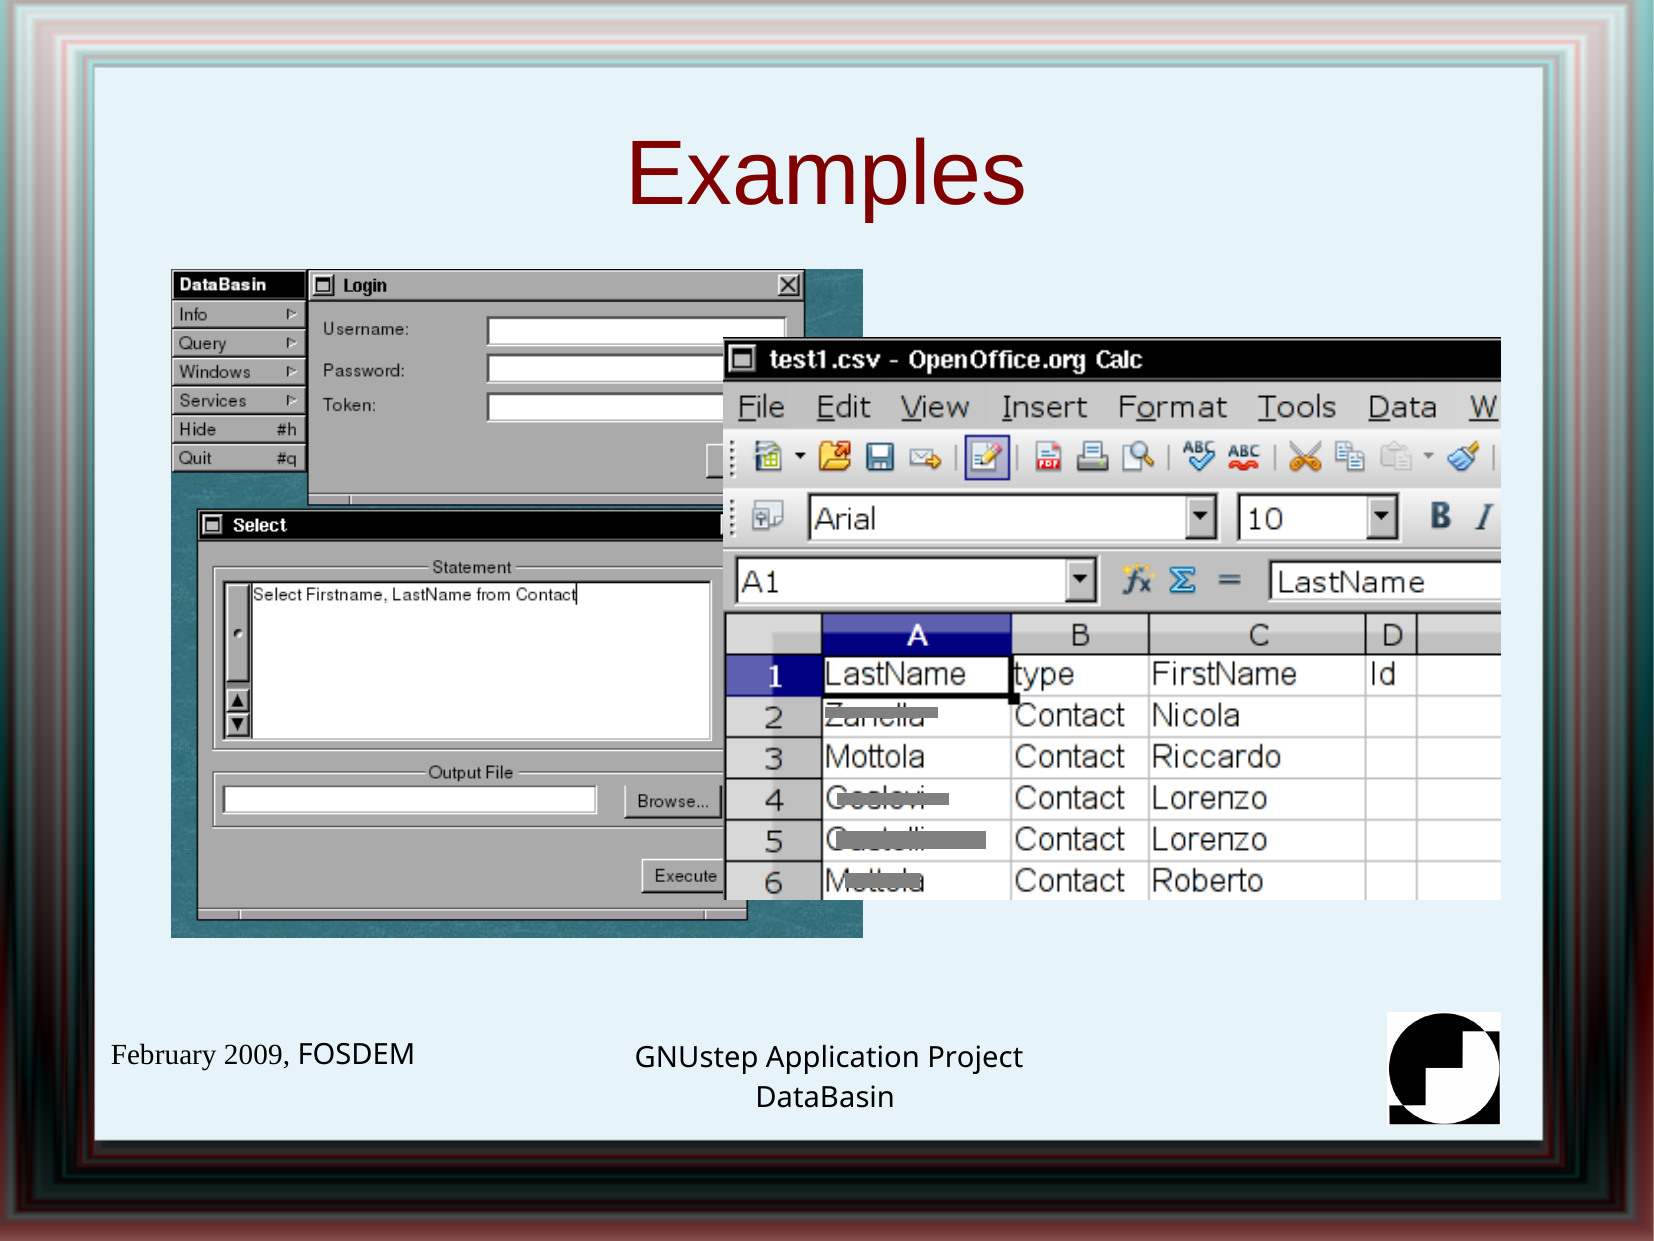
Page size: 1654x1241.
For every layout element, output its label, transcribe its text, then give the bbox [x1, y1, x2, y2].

title Examples [118, 88, 1536, 257]
picture [0, 0, 1654, 1241]
